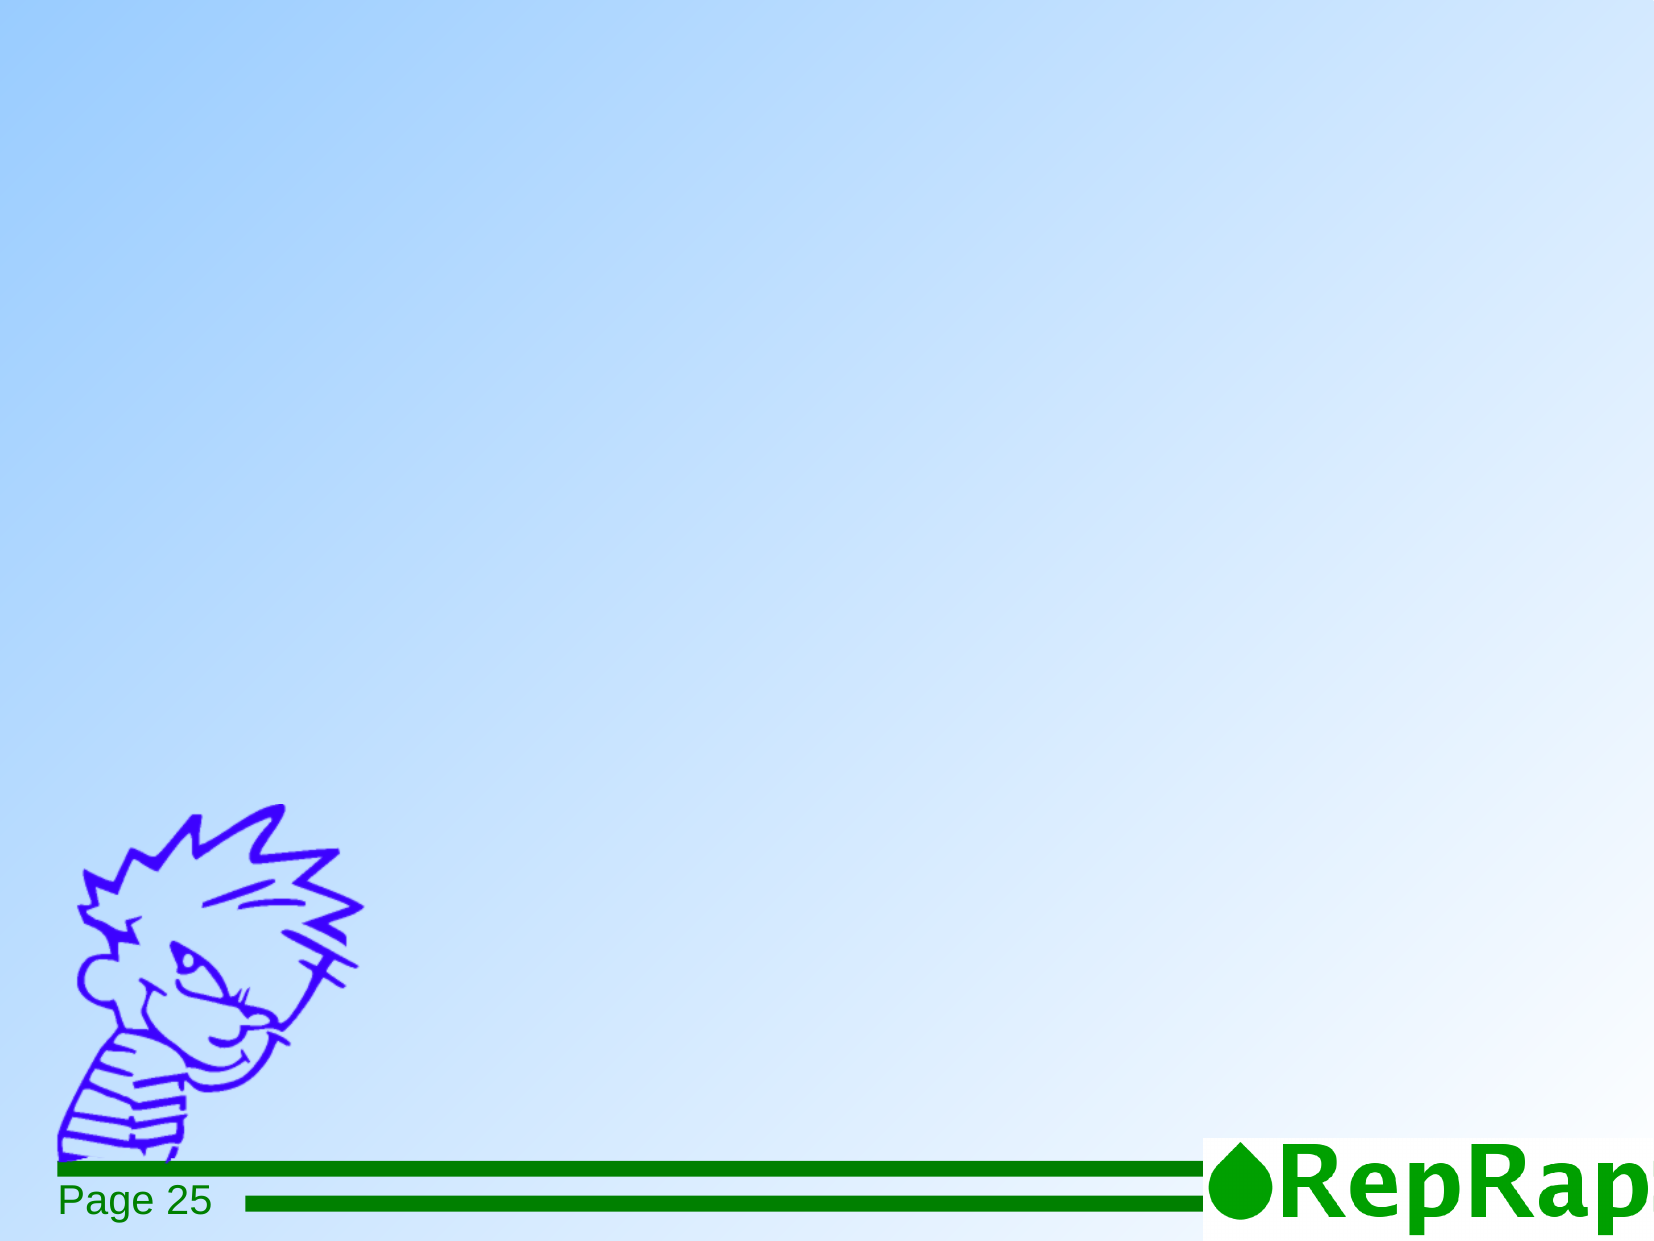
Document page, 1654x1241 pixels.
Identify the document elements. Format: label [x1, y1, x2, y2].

picture [1203, 1138, 1654, 1241]
picture [55, 804, 493, 1241]
